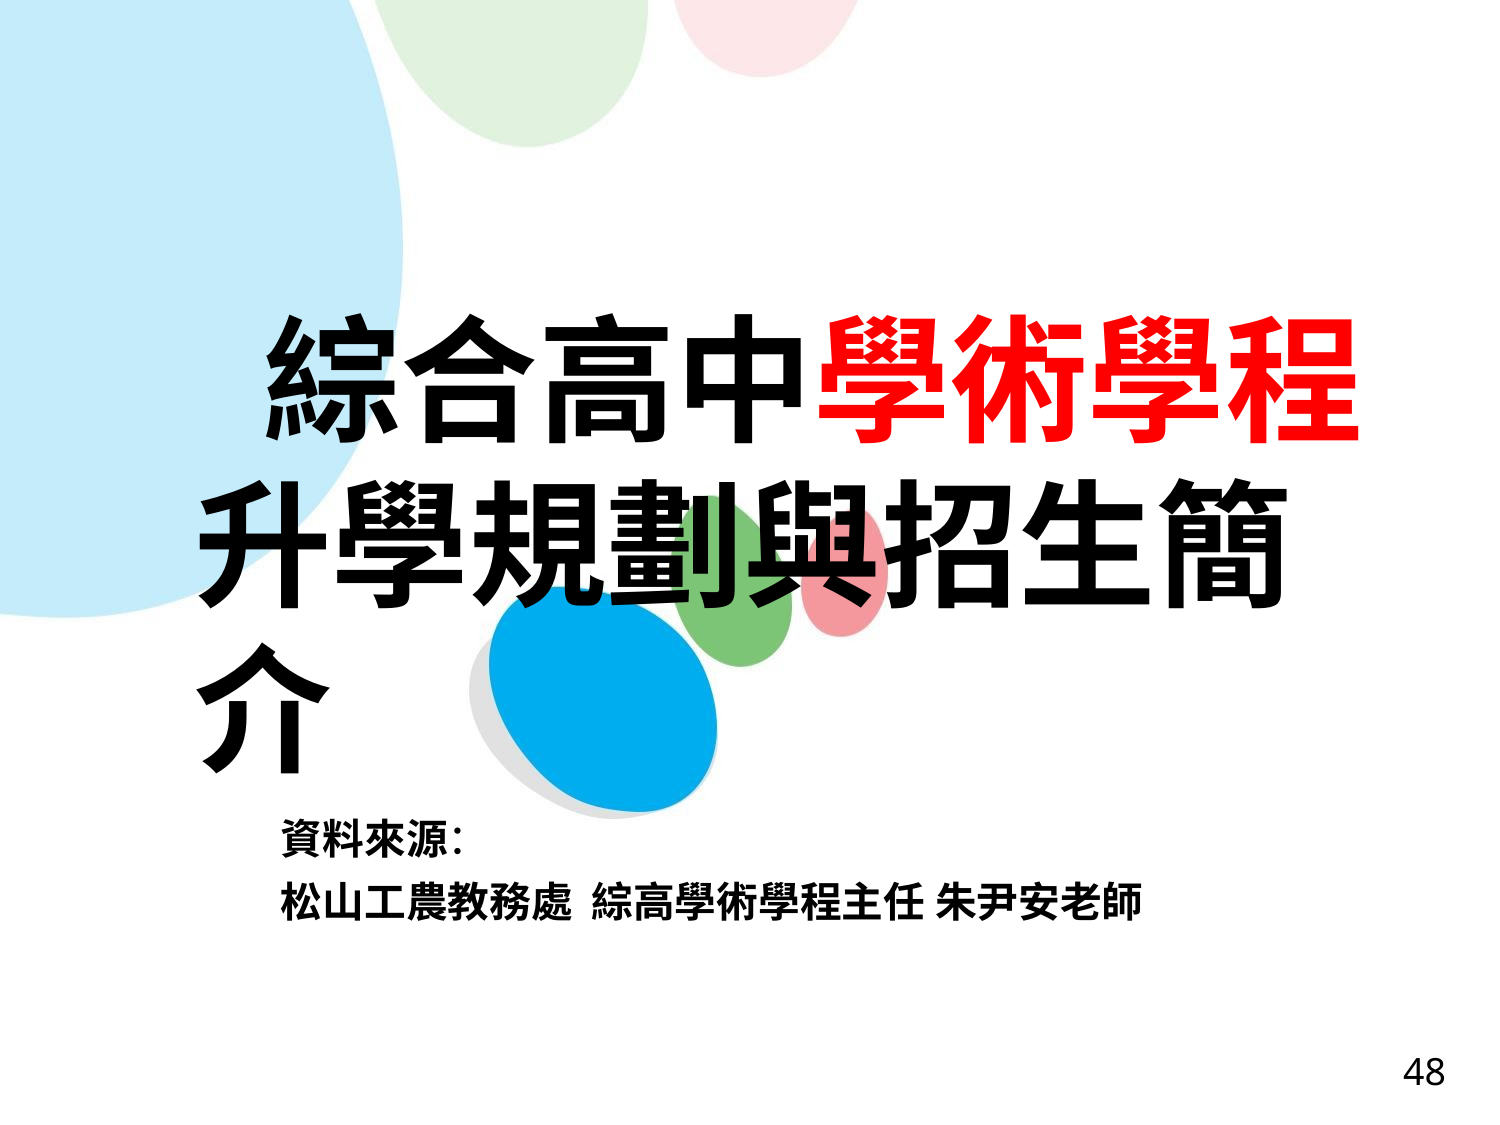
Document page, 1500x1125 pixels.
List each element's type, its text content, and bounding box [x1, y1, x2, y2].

picture [670, 627, 897, 798]
text_box 48 [1396, 1055, 1451, 1102]
list 綜合高中學術學程 升學規劃與招生簡介 [108, 292, 1392, 627]
text_box 資料來源： 松山工農教務處 綜高學術學程主任 朱尹安老師 [278, 798, 1148, 928]
picture [0, 0, 897, 824]
